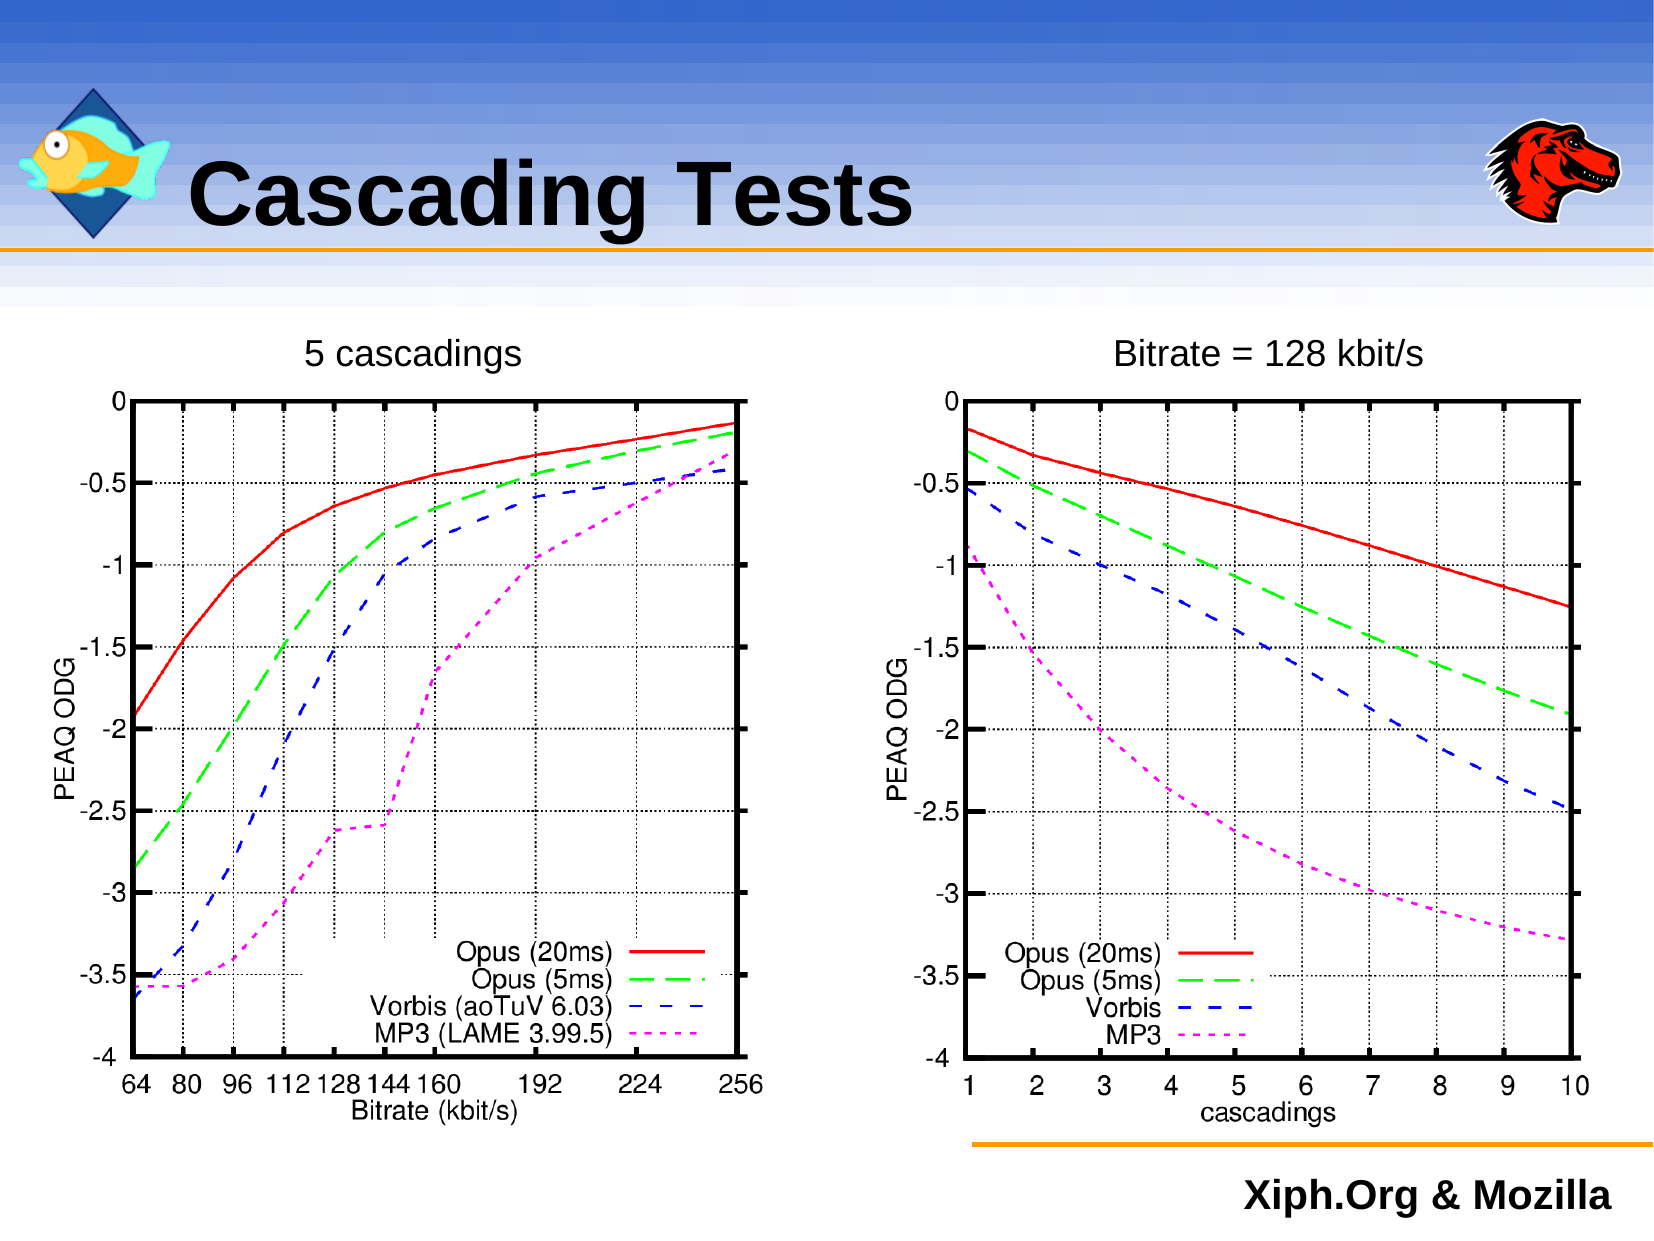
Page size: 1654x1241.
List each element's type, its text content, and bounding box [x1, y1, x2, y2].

text_box Bitrate = 128 kbit/s [1098, 324, 1440, 382]
picture [0, 0, 1654, 248]
picture [0, 252, 1654, 1241]
title Cascading Tests [187, 37, 1558, 245]
text_box 5 cascadings [289, 324, 538, 382]
